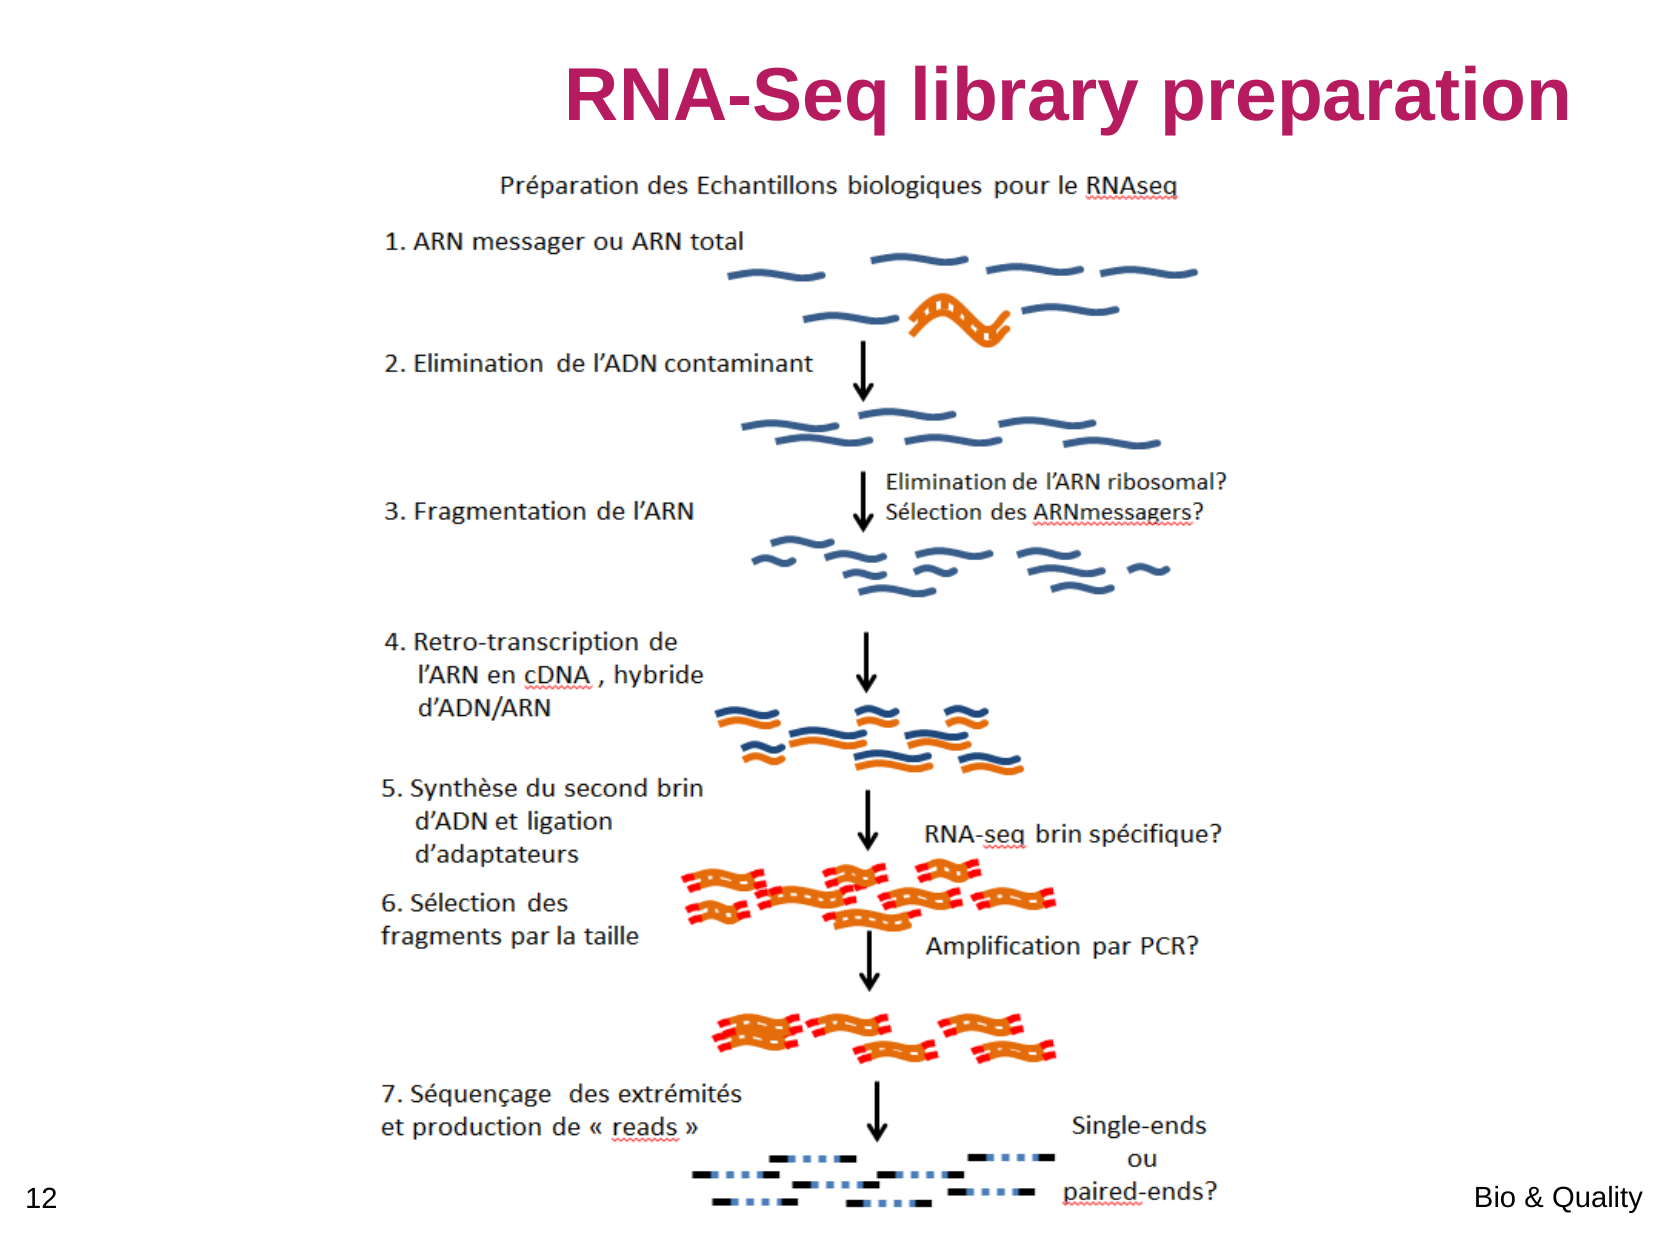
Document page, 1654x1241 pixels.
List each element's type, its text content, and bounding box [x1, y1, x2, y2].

picture [378, 164, 1232, 1213]
text_box RNA-Seq library preparation [109, 32, 1595, 148]
